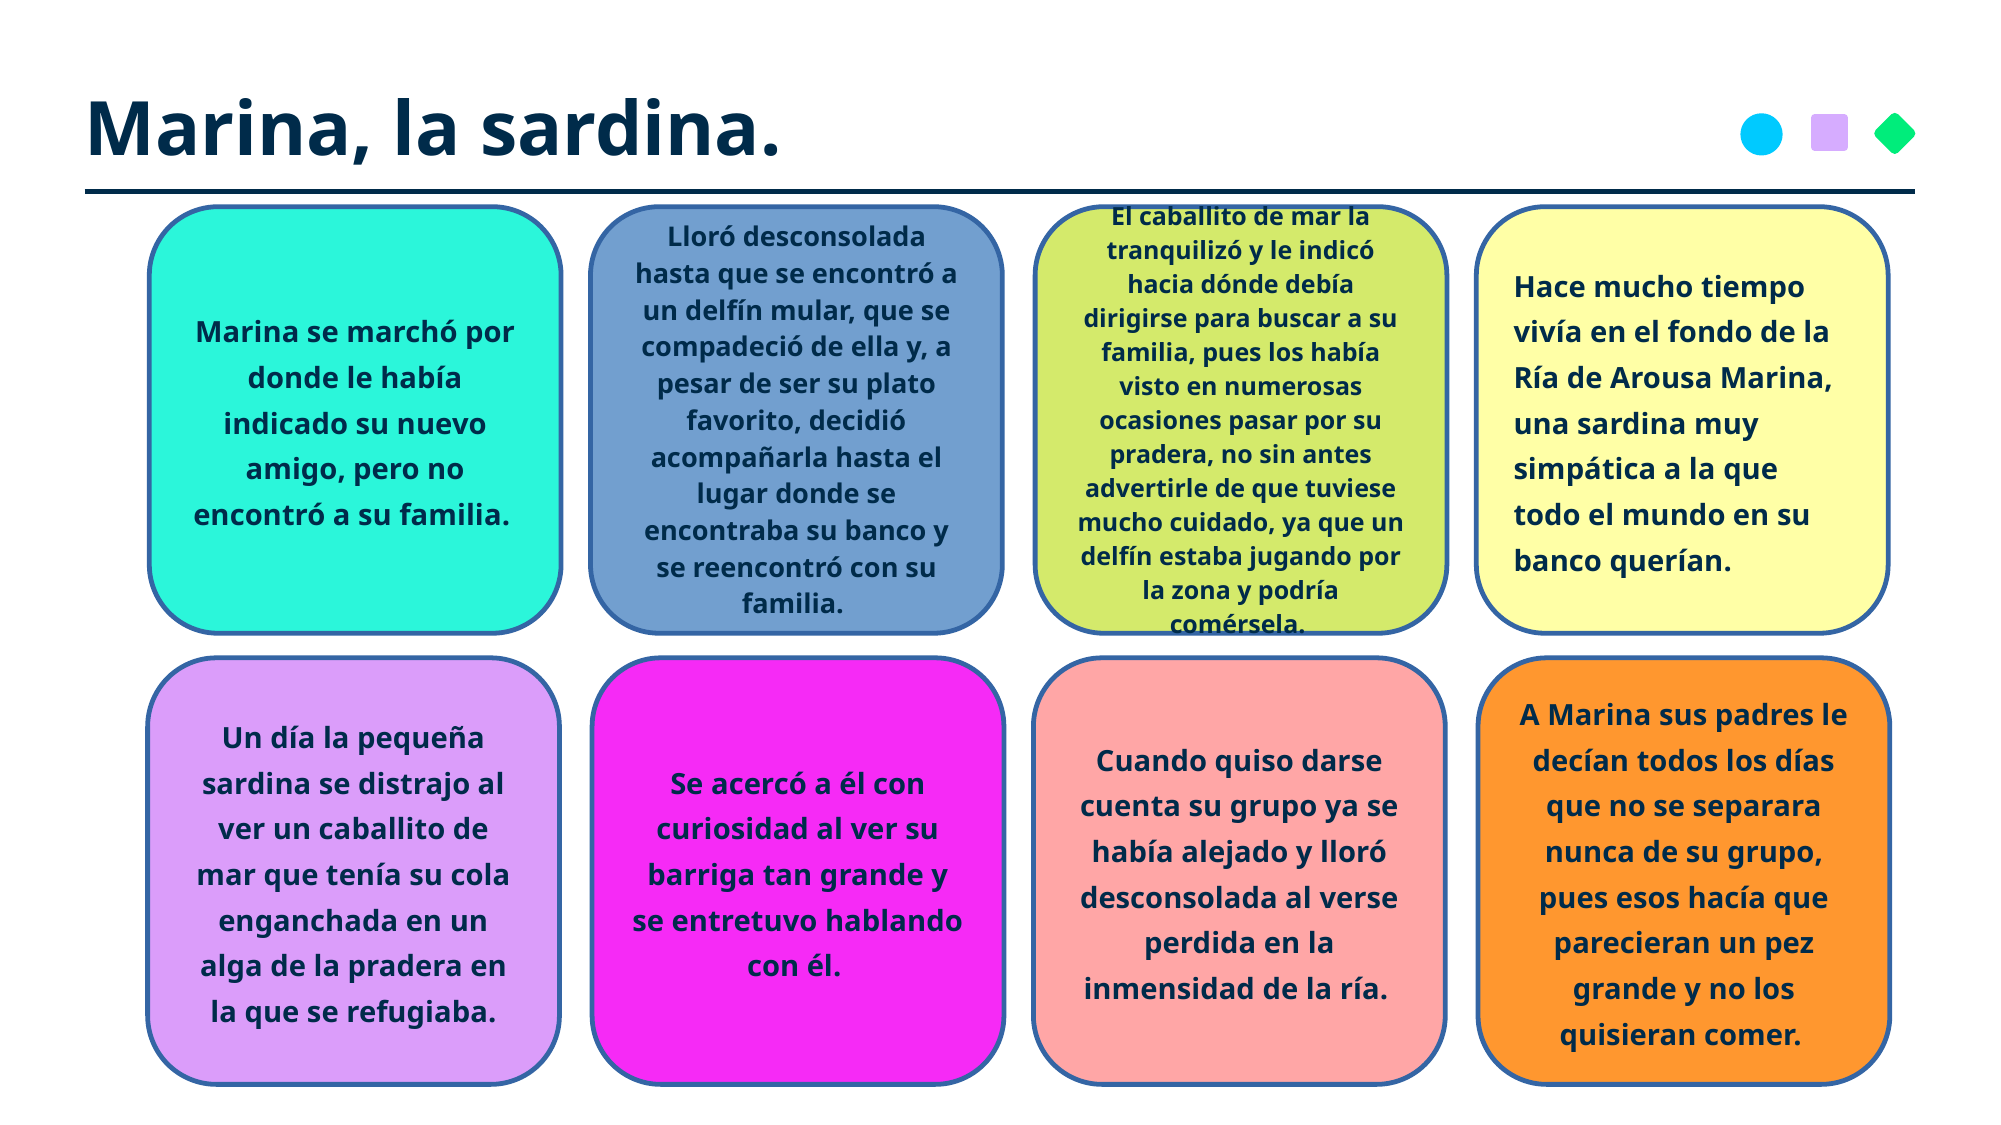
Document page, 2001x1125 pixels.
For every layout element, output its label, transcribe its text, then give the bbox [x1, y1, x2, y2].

text_box Cuando quiso darse cuenta su grupo ya se había alejado y lloró desconsolada al verse perdida en la inmensidad de la ría. [1033, 657, 1446, 1085]
text_box Hace mucho tiempo vivía en el fondo de la Ría de Arousa Marina, una sardina muy simpática a la que todo el mundo en su banco querían. [1476, 206, 1889, 634]
text_box Se acercó a él con curiosidad al ver su barriga tan grande y se entretuvo hablando con él. [592, 657, 1004, 1085]
text_box Marina se marchó por donde le había indicado su nuevo amigo, pero no encontró a su familia. [149, 206, 562, 634]
text_box A Marina sus padres le decían todos los días que no se separara nunca de su grupo, pues esos hacía que parecieran un pez grande y no los quisieran comer. [1478, 657, 1890, 1085]
text_box El caballito de mar la tranquilizó y le indicó hacia dónde debía dirigirse para buscar a su familia, pues los había visto en numerosas ocasiones pasar por su pradera, no sin antes advertirle de que tuviese mucho cuidado, ya que un delfín estaba jugando por la zona y podría comérsela. [1035, 206, 1447, 634]
text_box Un día la pequeña sardina se distrajo al ver un caballito de mar que tenía su cola enganchada en un alga de la pradera en la que se refugiaba. [147, 657, 560, 1085]
title Marina, la sardina. [84, 29, 1601, 178]
text_box Lloró desconsolada hasta que se encontró a un delfín mular, que se compadeció de ella y, a pesar de ser su plato favorito, decidió acompañarla hasta el lugar donde se encontraba su banco y se reencontró con su familia. [590, 206, 1003, 634]
